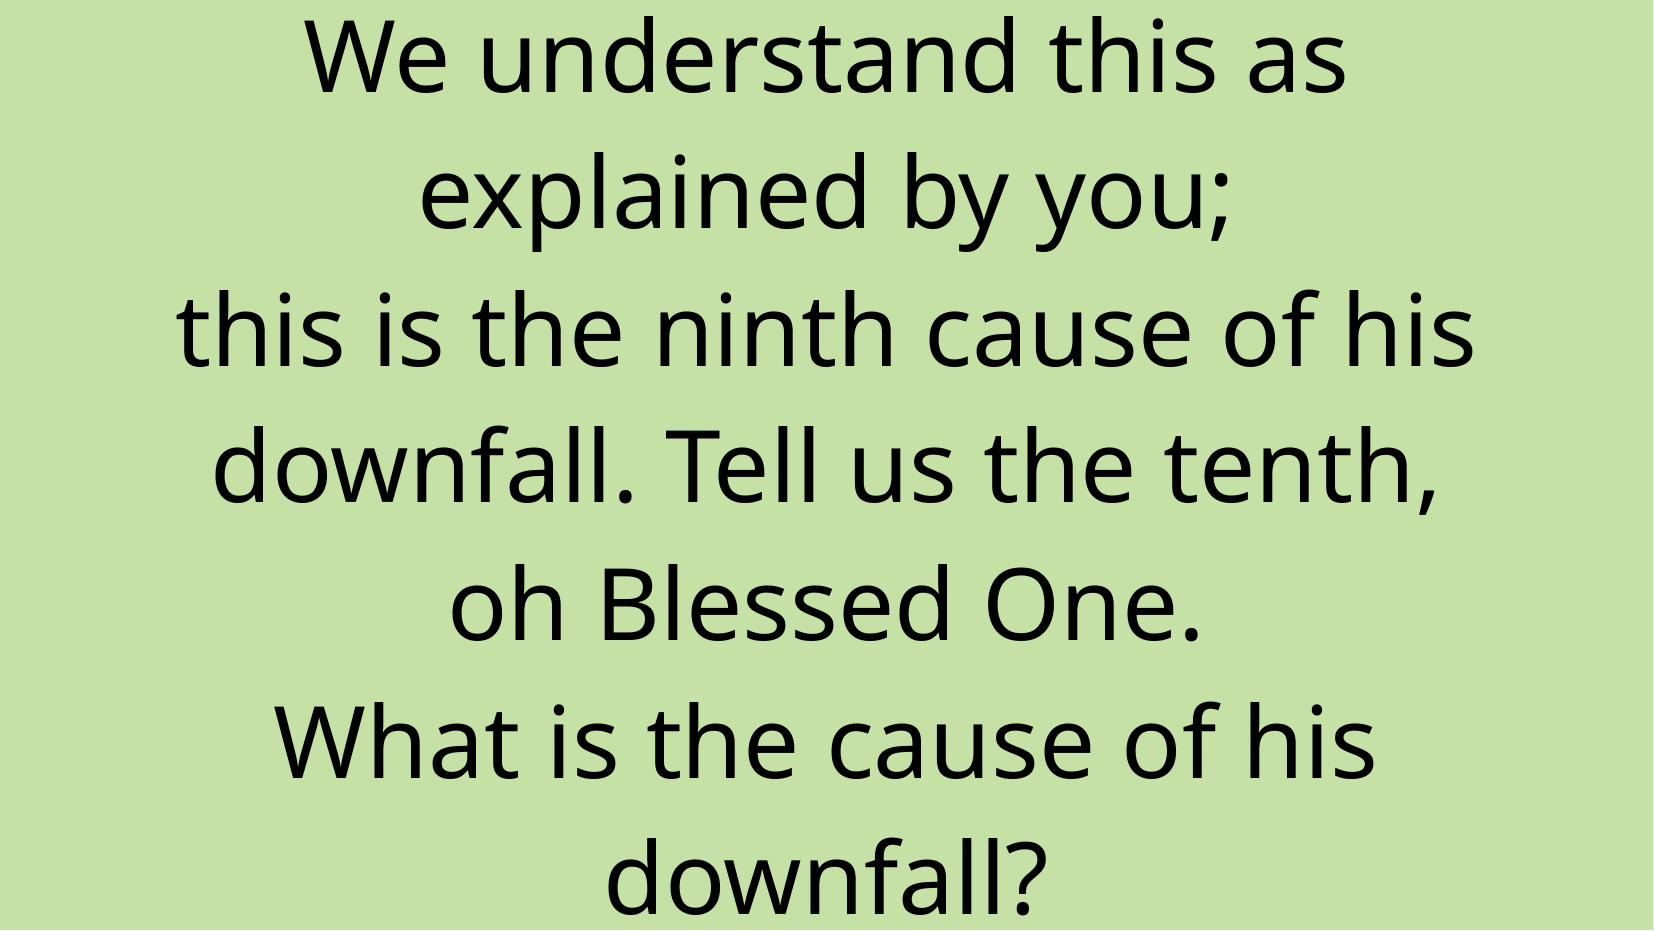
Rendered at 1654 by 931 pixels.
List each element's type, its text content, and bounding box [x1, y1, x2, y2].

subtitle We understand this as explained by you; this is the ninth cause of his downfall. Tell us the tenth, oh Blessed One. What is the cause of his downfall? [82, 0, 1571, 931]
